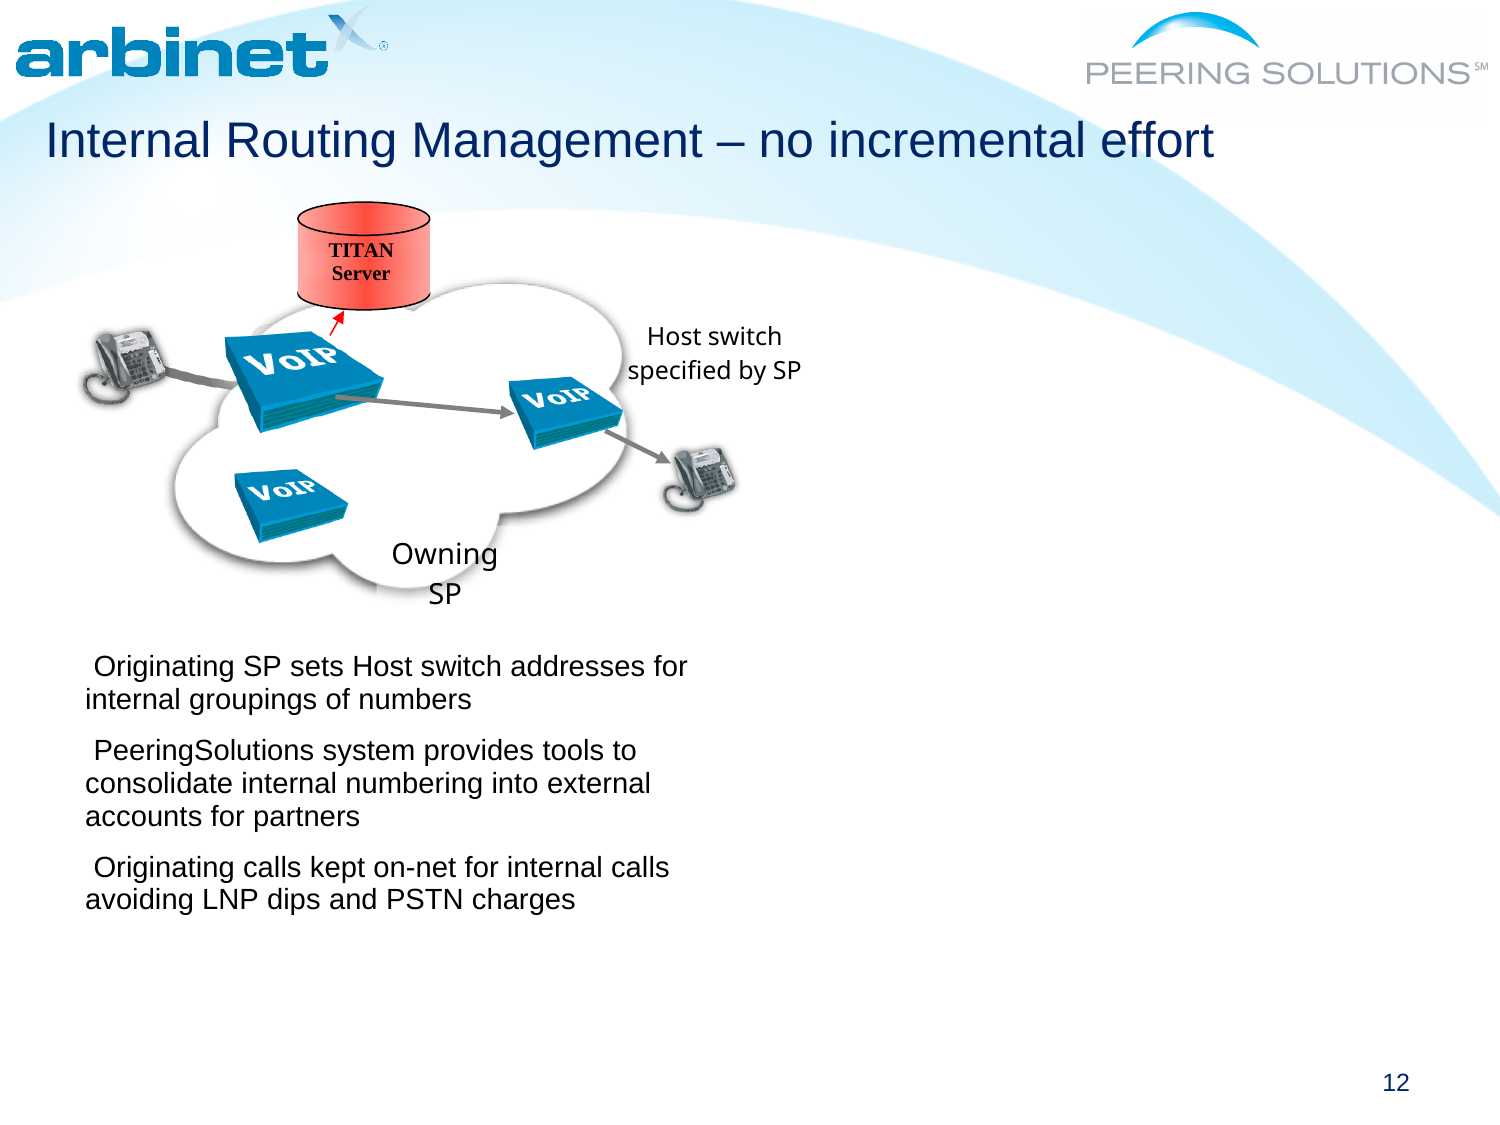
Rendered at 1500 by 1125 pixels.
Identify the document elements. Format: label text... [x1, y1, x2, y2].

text_box Host switch specified by SP [594, 310, 836, 395]
text_box TITAN Server [307, 231, 416, 293]
text_box Owning SP [376, 525, 514, 621]
text_box [297, 202, 430, 310]
picture [0, 0, 1500, 1125]
text_box Internal Routing Management – no incremental effort [30, 104, 1300, 177]
text_box Originating SP sets Host switch addresses for internal groupings of numbers PeeringSolutions system provides tools to consolidate internal numbering into external accounts for partners Originating calls kept on-net for internal calls avoiding LNP dips and PSTN charges [70, 642, 786, 975]
